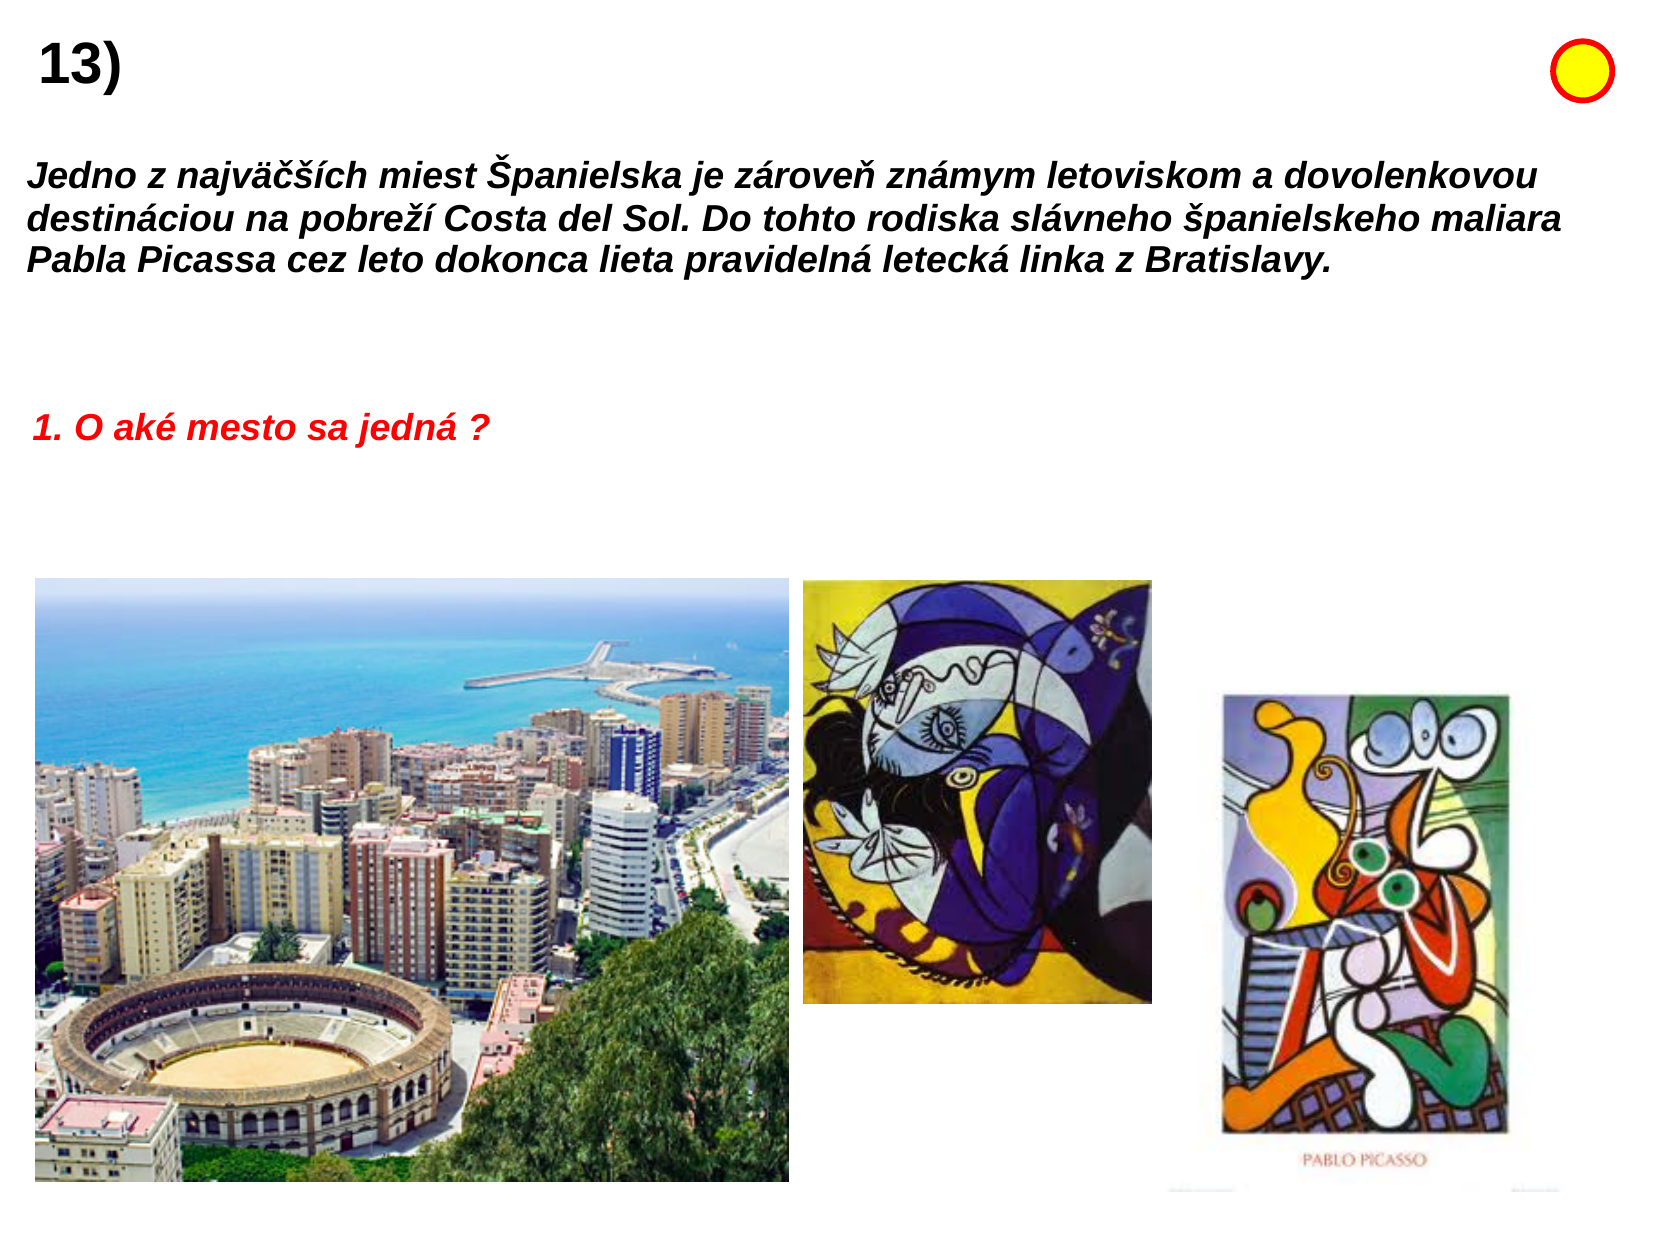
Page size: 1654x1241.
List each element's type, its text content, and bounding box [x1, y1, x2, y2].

picture [1167, 658, 1565, 1192]
text_box 13) [23, 23, 1123, 104]
picture [35, 578, 789, 1182]
text_box 1. O aké mesto sa jedná ? [17, 377, 1589, 561]
text_box [1553, 41, 1613, 101]
text_box Jedno z najväčších miest Španielska je zároveň známym letoviskom a dovolenkovou destináciou na pobreží Costa del Sol. Do tohto rodiska slávneho španielskeho maliara Pabla Picassa cez leto dokonca lieta pravidelná letecká linka z Bratislavy. [11, 147, 1642, 289]
picture [803, 580, 1152, 1004]
